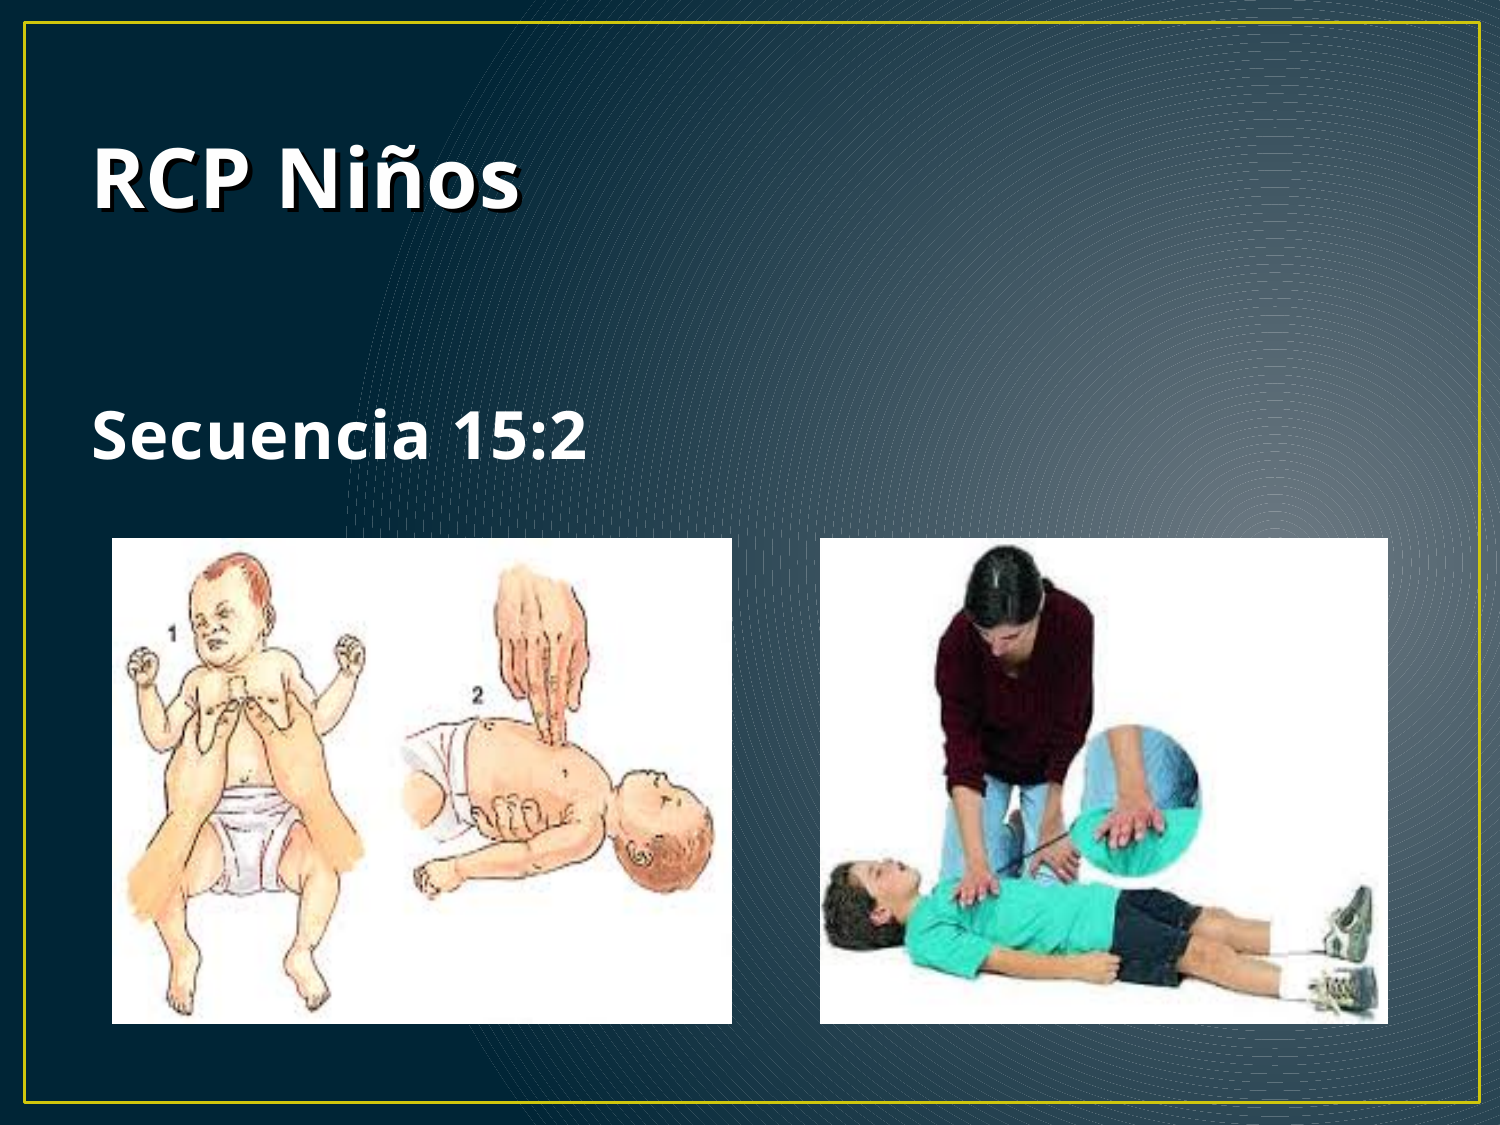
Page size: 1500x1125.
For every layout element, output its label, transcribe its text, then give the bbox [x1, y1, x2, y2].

title RCP Niños [75, 45, 1426, 233]
picture [113, 538, 732, 1024]
picture [820, 538, 1388, 1024]
title Secuencia 15:2 < 1 año > 1 año [76, 385, 1427, 587]
